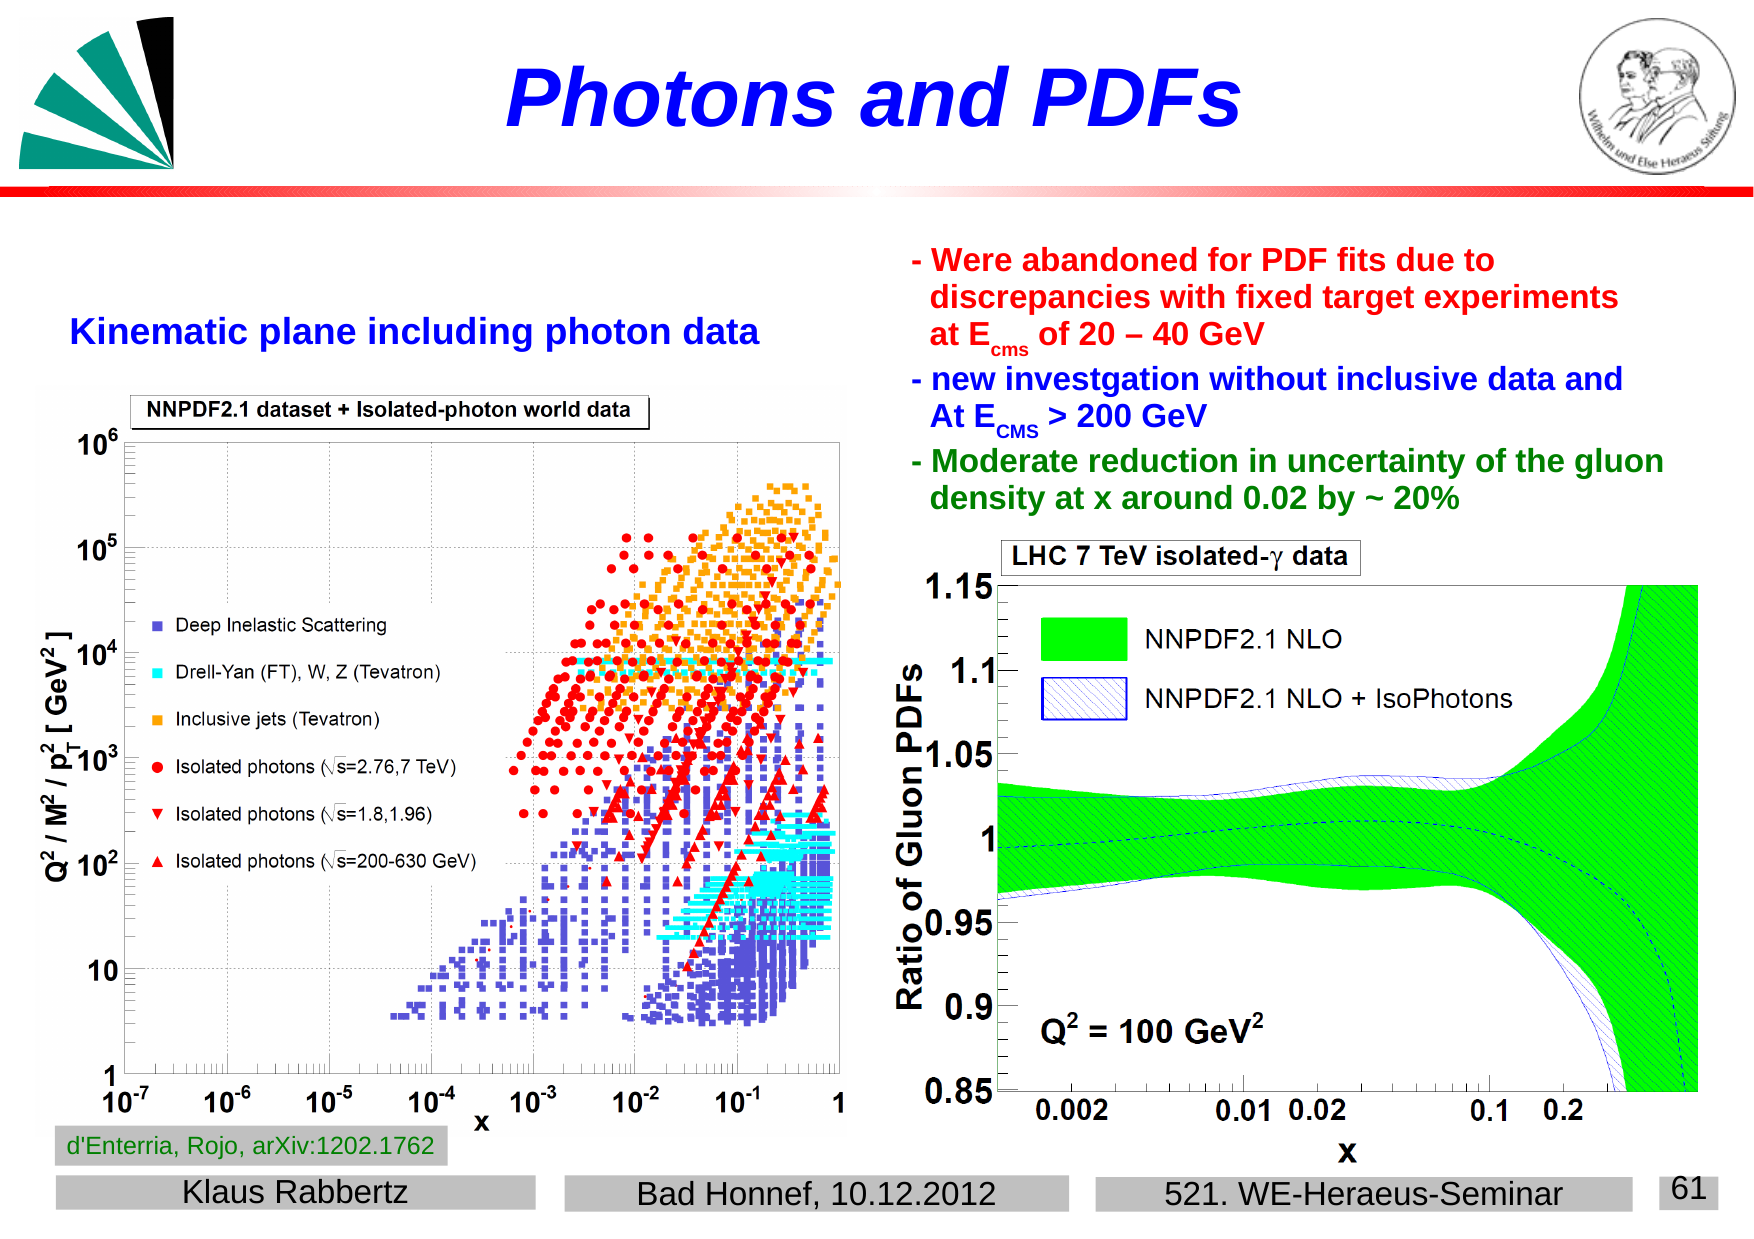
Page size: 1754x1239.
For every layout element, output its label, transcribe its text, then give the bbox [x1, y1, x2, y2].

text_box Kinematic plane including photon data [57, 304, 800, 359]
title Photons and PDFs [193, 0, 1557, 196]
picture [35, 385, 847, 1137]
text_box - Were abandoned for PDF fits due to discrepancies with fixed target experiments at Ecms of 20 – 40 GeV - new investgation without inclusive data and At ECMS > 200 GeV - Moderate reduction in uncertainty of the gluon density at x around 0.02 by ~ 20% [899, 235, 1733, 523]
text_box d'Enterria, Rojo, arXiv:1202.1762 [54, 1125, 448, 1166]
picture [19, 17, 174, 171]
picture [883, 529, 1706, 1172]
picture [1579, 18, 1736, 175]
